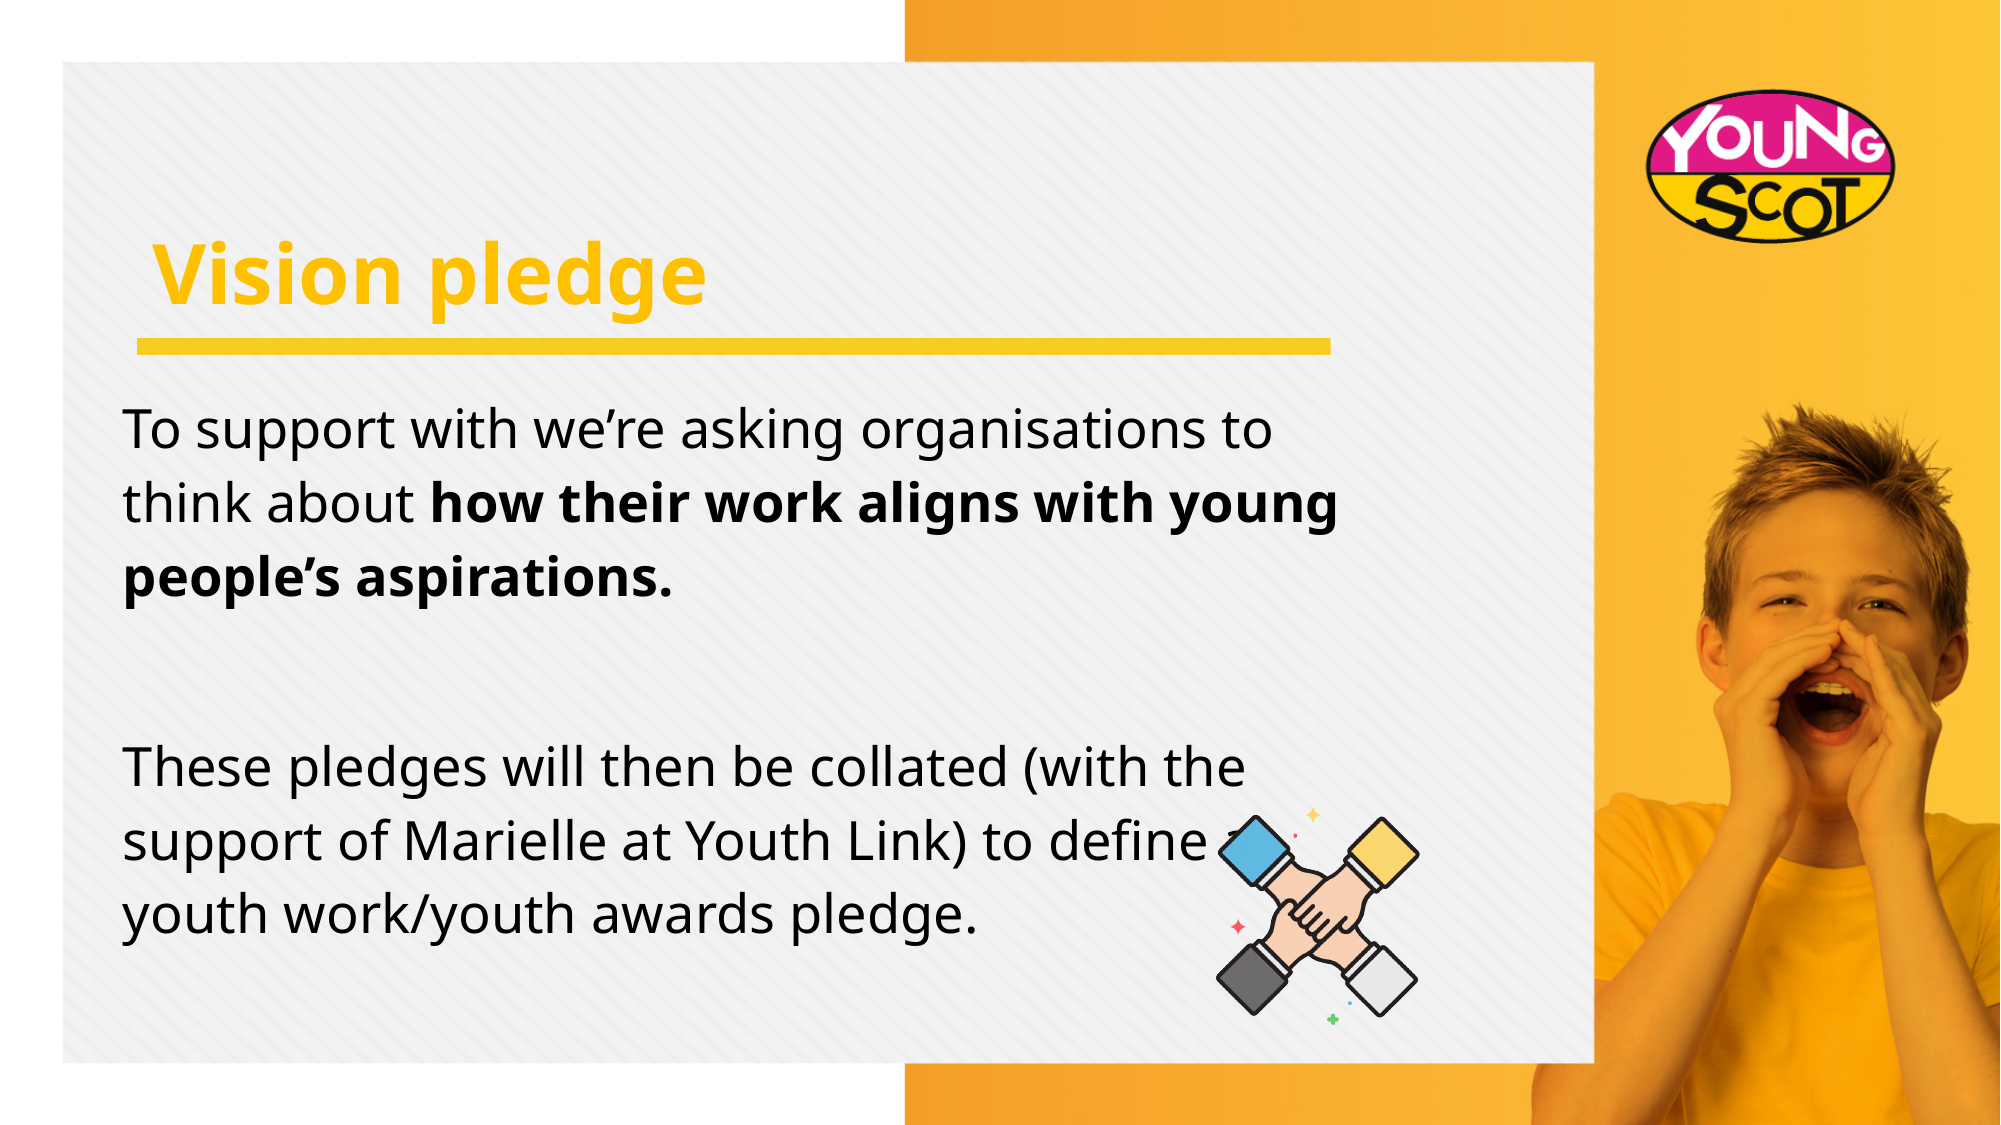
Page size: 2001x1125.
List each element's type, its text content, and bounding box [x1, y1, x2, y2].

title Vision pledge [137, 165, 1327, 382]
list To support with we’re asking organisations to think about how their work aligns with young people’s aspirations. These pledges will then be collated (with the support of Marielle at Youth Link) to define a youth work/youth awards pledge. [107, 382, 1427, 1125]
picture [1208, 807, 1427, 1025]
